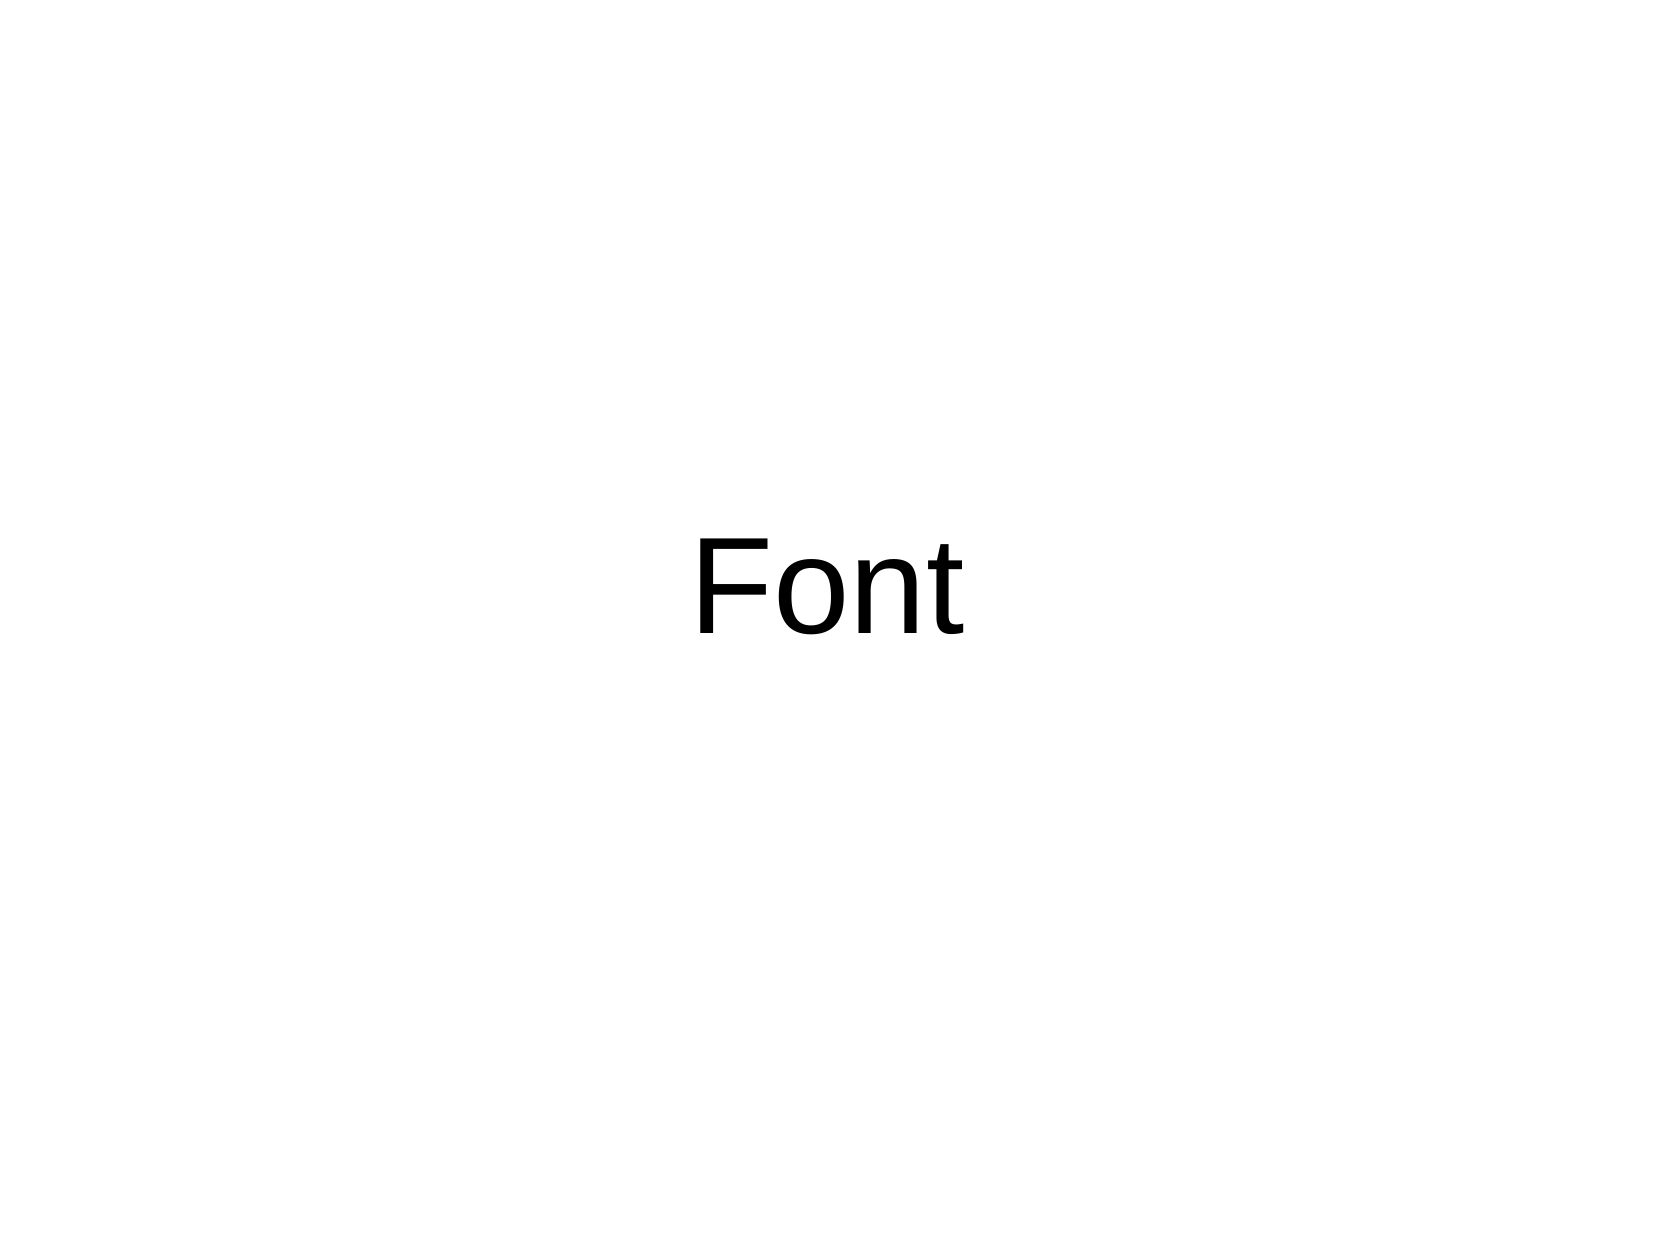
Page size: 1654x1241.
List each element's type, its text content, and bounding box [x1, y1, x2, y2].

title Font [82, 56, 1571, 1115]
